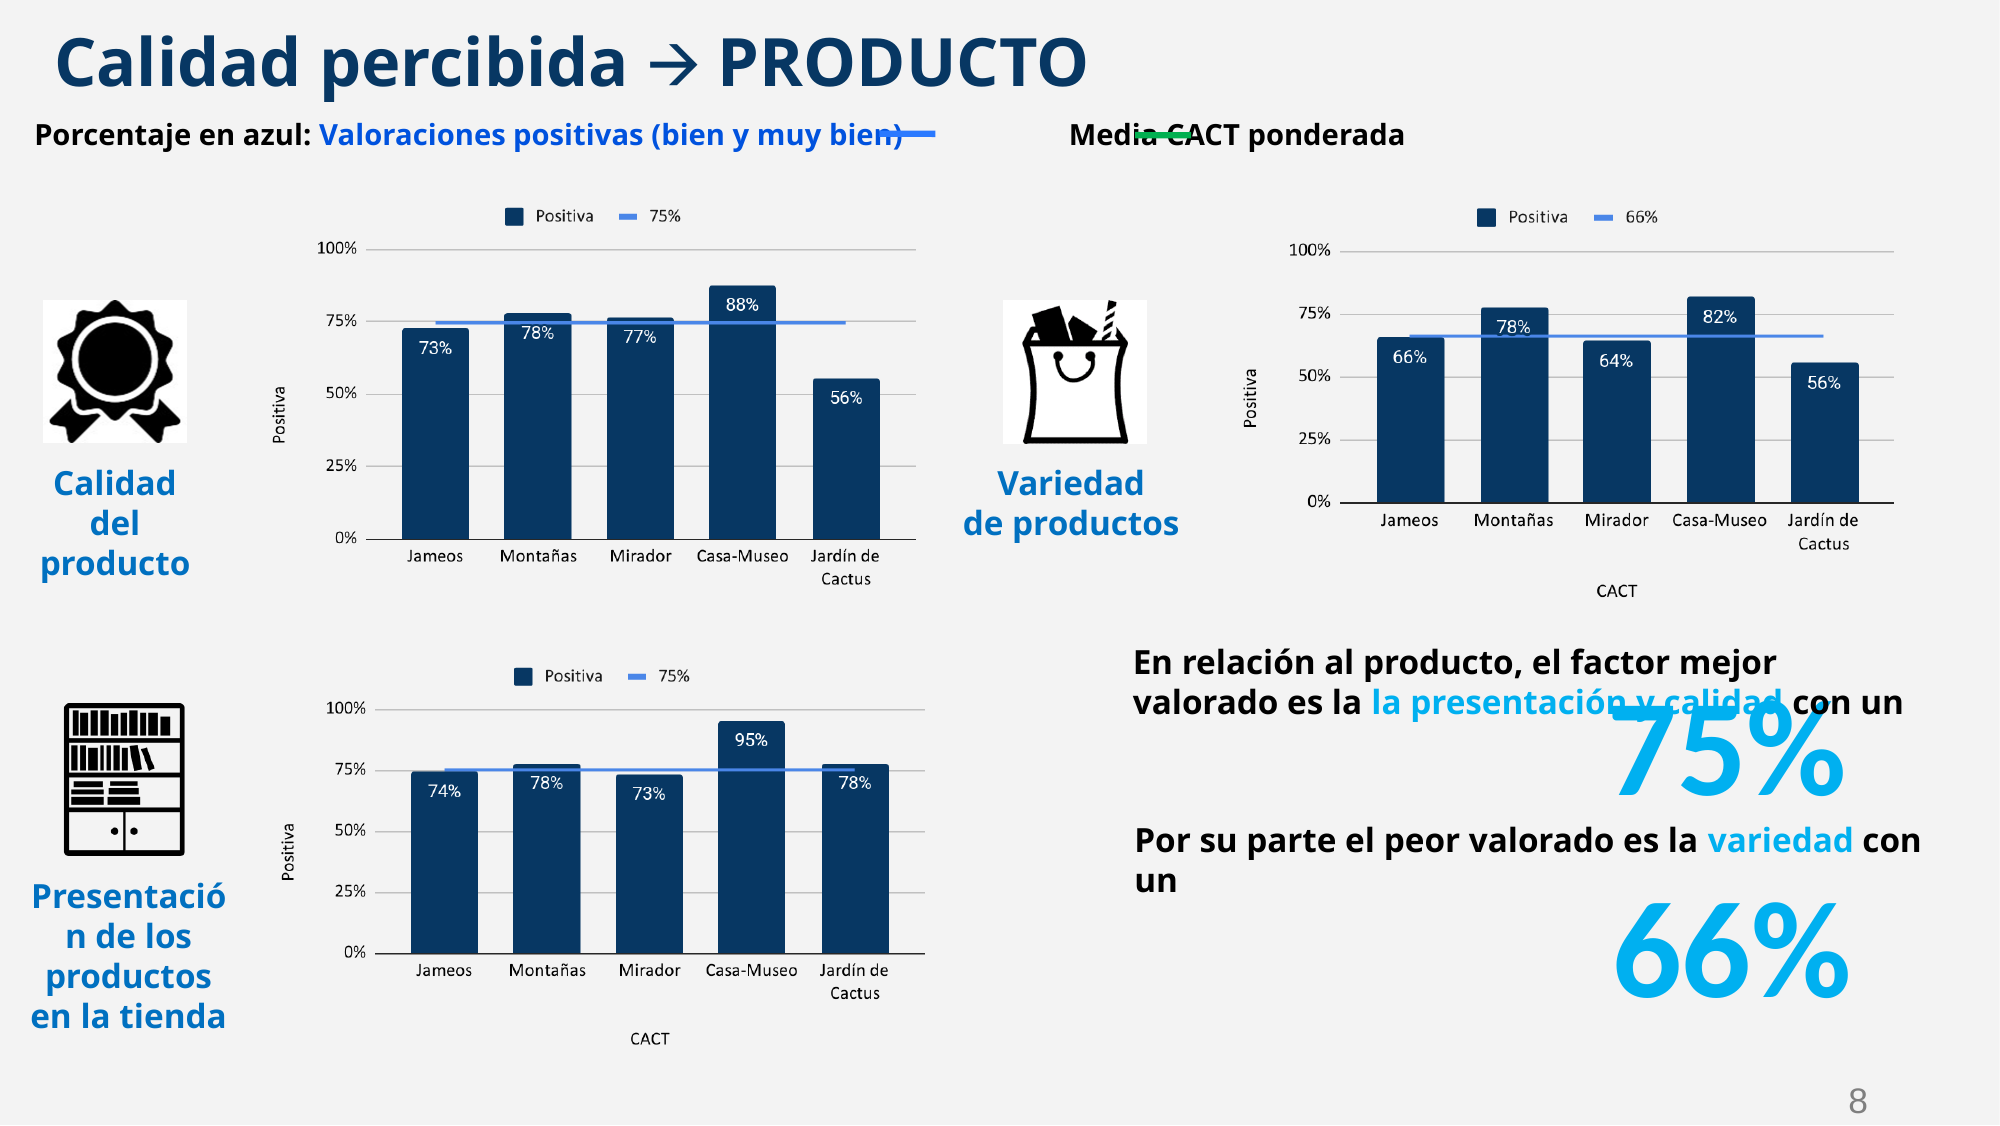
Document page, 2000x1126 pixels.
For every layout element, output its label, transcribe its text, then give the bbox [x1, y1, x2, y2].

picture [1219, 186, 1915, 624]
text_box Variedad de productos [936, 454, 1211, 551]
slide_number <number> [1419, 1069, 1886, 1126]
text_box Presentación de los productos en la tienda [7, 867, 250, 1045]
picture [47, 703, 201, 856]
text_box 75% [1763, 730, 1778, 736]
picture [1003, 300, 1147, 444]
text_box Por su parte el peor valorado es la variedad con un [1119, 811, 1953, 868]
text_box Calidad del producto [0, 454, 232, 551]
picture [43, 300, 187, 444]
text_box Porcentaje en azul: Valoraciones positivas (bien y muy bien) Media CACT ponderada [19, 109, 1988, 158]
text_box 75% [1592, 730, 1881, 811]
picture [249, 186, 936, 610]
picture [258, 646, 945, 1070]
text_box 66% [1597, 868, 1886, 1035]
text_box En relación al producto, el factor mejor valorado es la la presentación y calidad con un [1117, 633, 1924, 730]
text_box Calidad percibida 🡪 PRODUCTO [54, 0, 1126, 109]
